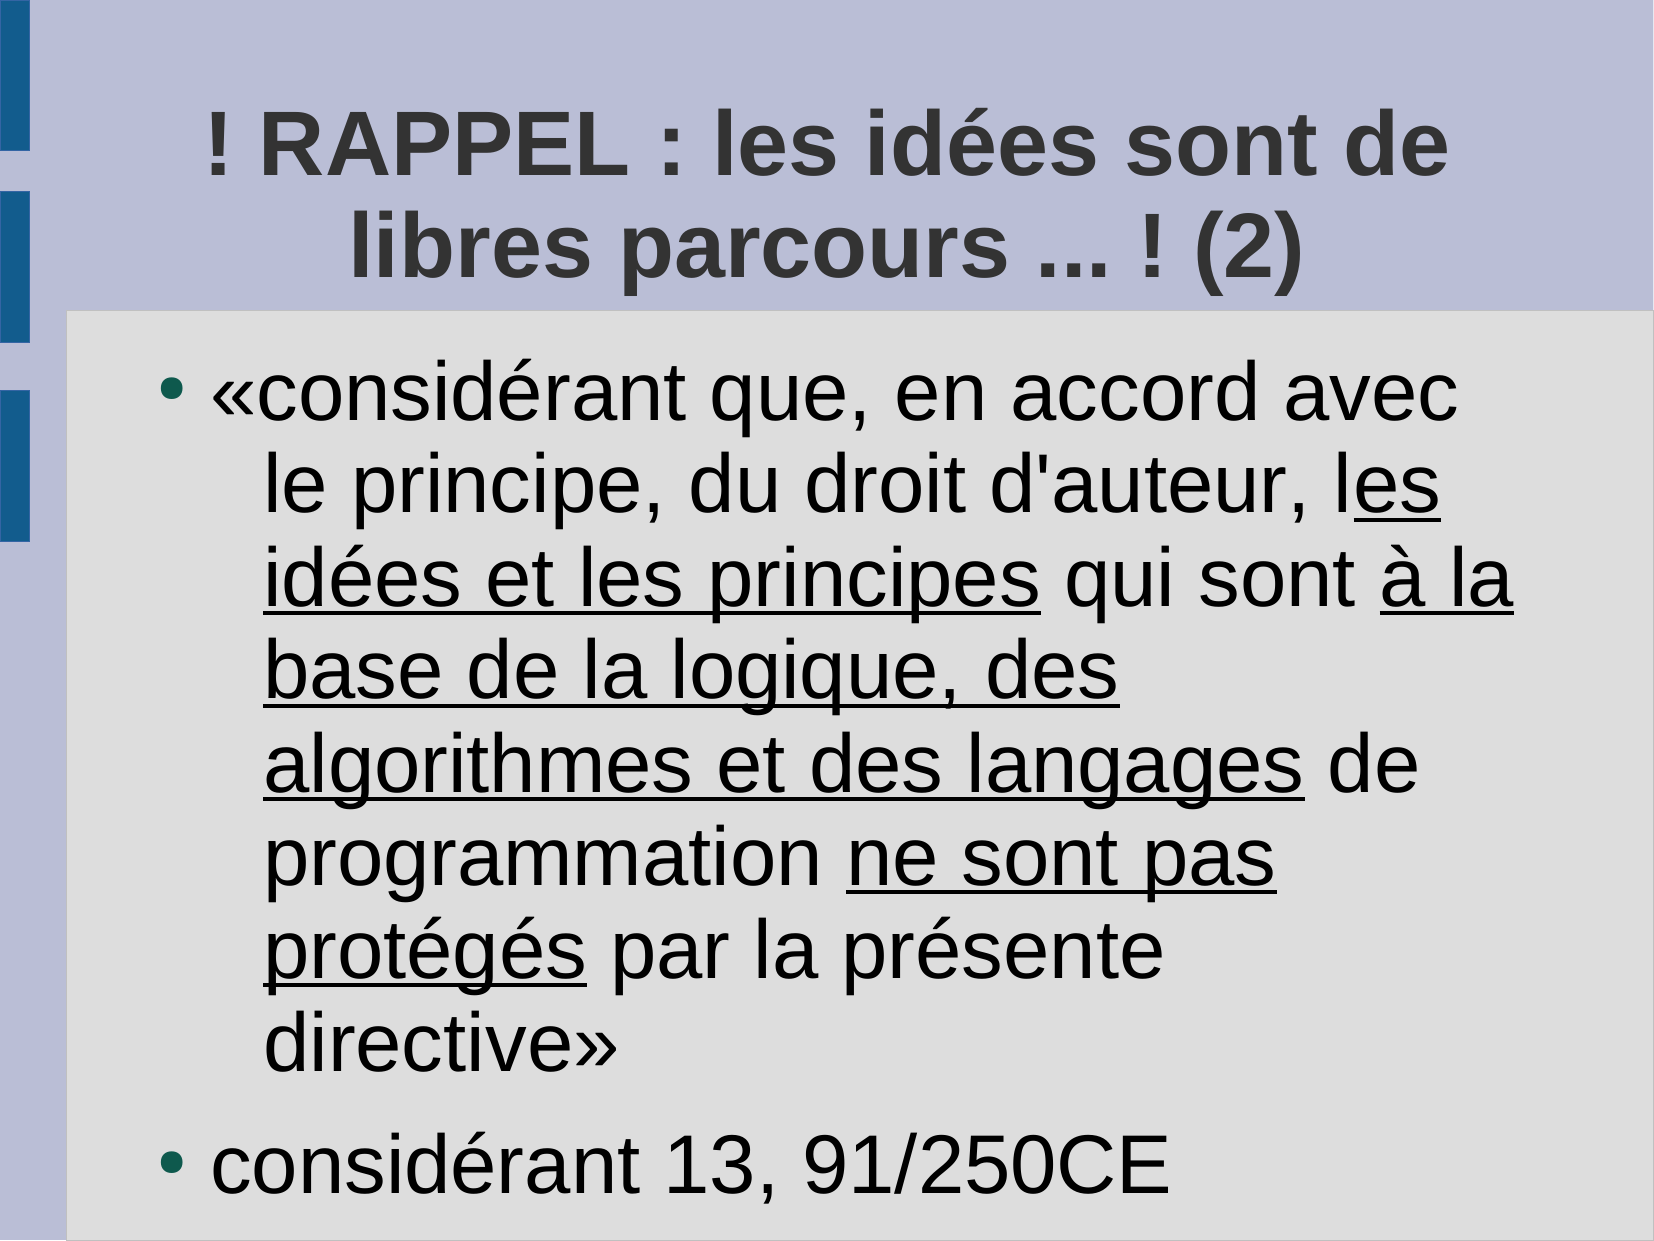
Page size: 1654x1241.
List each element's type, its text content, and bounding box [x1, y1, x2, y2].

title ! RAPPEL : les idées sont de libres parcours ... ! (2) [121, 76, 1534, 313]
list «considérant que, en accord avec le principe, du droit d'auteur, les idées et les principes qui sont à la base de la logique, des algorithmes et des langages de programmation ne sont pas protégés par la présente directive» considérant 13, 91/250CE [121, 344, 1534, 1127]
